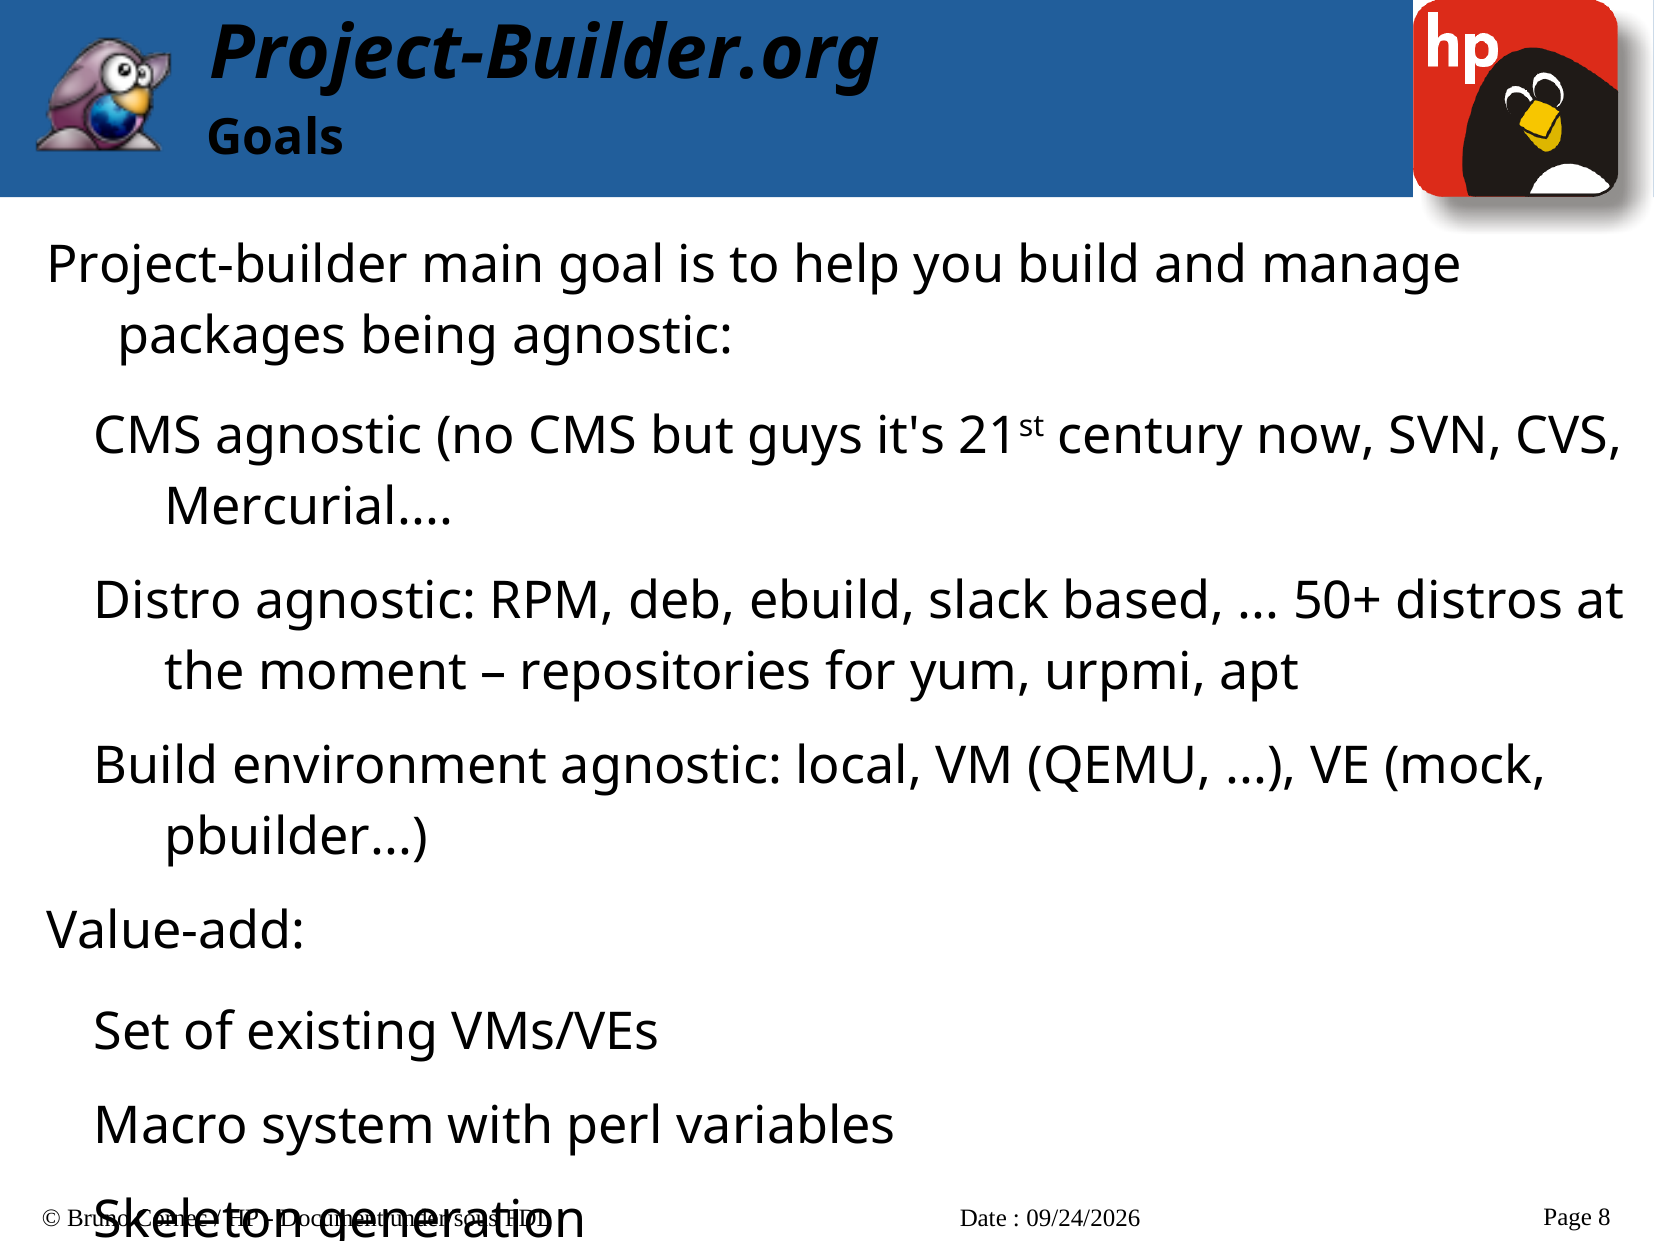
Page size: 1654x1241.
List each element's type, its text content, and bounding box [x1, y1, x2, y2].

list Project-builder main goal is to help you build and manage packages being agnostic: CMS agnostic (no CMS but guys it's 21st century now, SVN, CVS, Mercurial.... Distro agnostic: RPM, deb, ebuild, slack based, ... 50+ distros at the moment – repositories for yum, urpmi, apt Build environment agnostic: local, VM (QEMU, ...), VE (mock, pbuilder...) Value-add: Set of existing VMs/VEs Macro system with perl variables Skeleton generation No project impact [34, 227, 1642, 1216]
title Goals [206, 56, 1121, 218]
picture [1413, 0, 1654, 235]
picture [0, 0, 211, 199]
